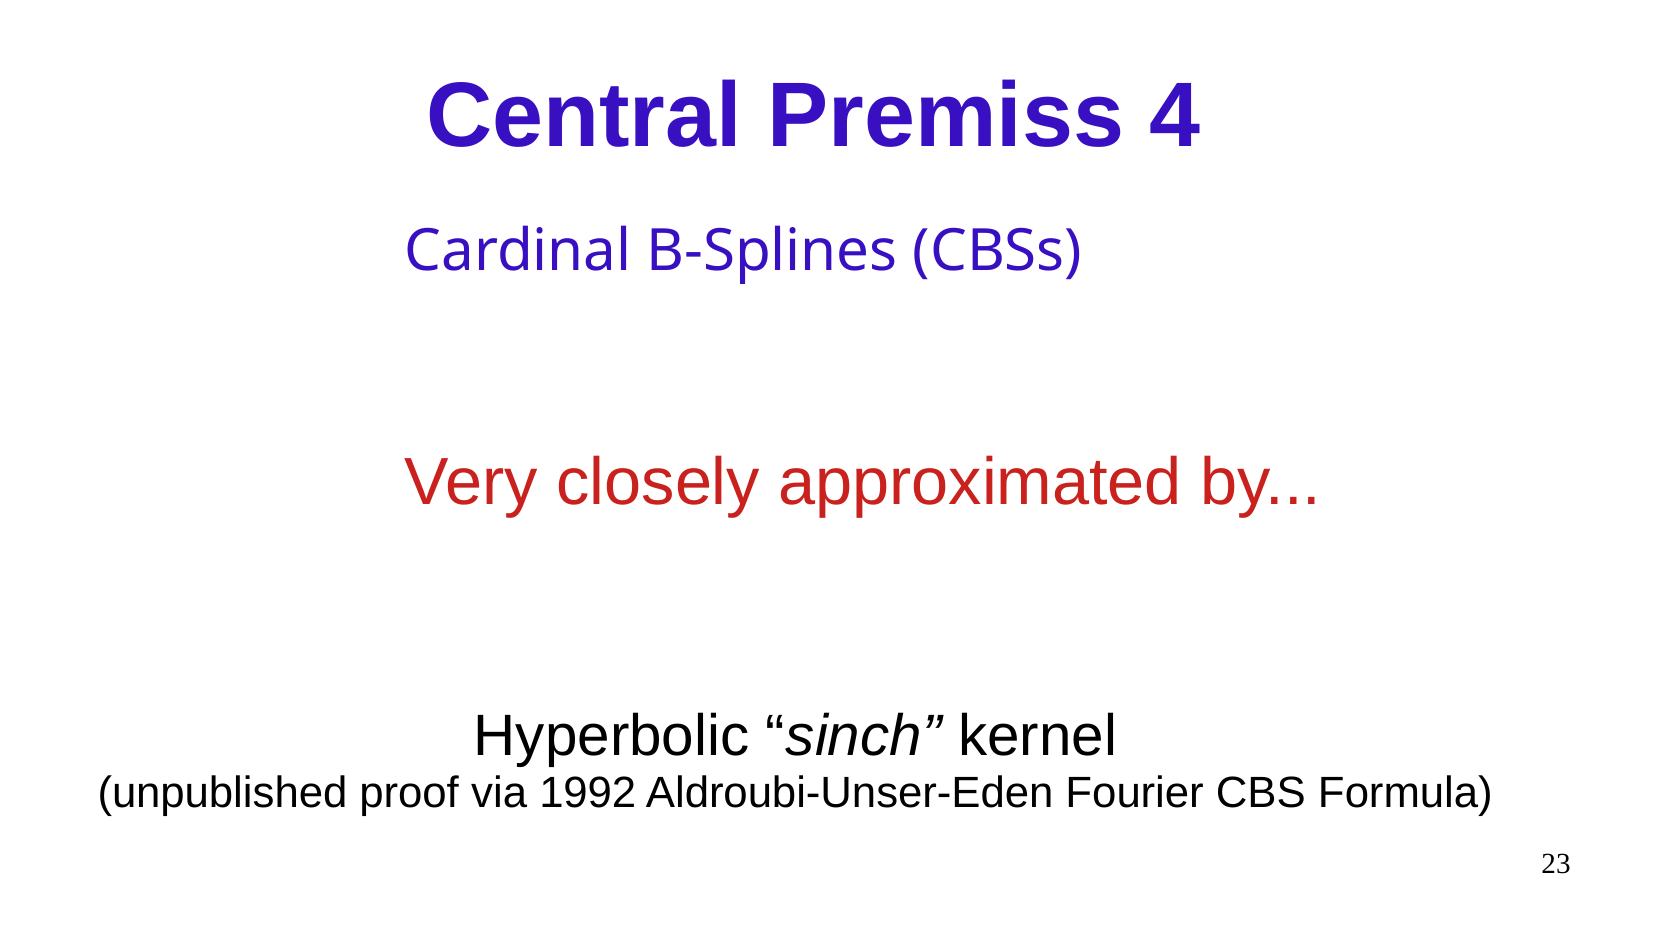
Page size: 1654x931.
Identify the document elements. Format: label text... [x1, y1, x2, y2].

title Central Premiss 4 [82, 37, 1571, 193]
text_box Cardinal B-Splines (CBSs) [389, 200, 1276, 344]
text_box Hyperbolic “sinch” kernel (unpublished proof via 1992 Aldroubi-Unser-Eden Fourier CBS Formula) [82, 695, 1536, 886]
text_box Very closely approximated by... [389, 437, 1371, 531]
